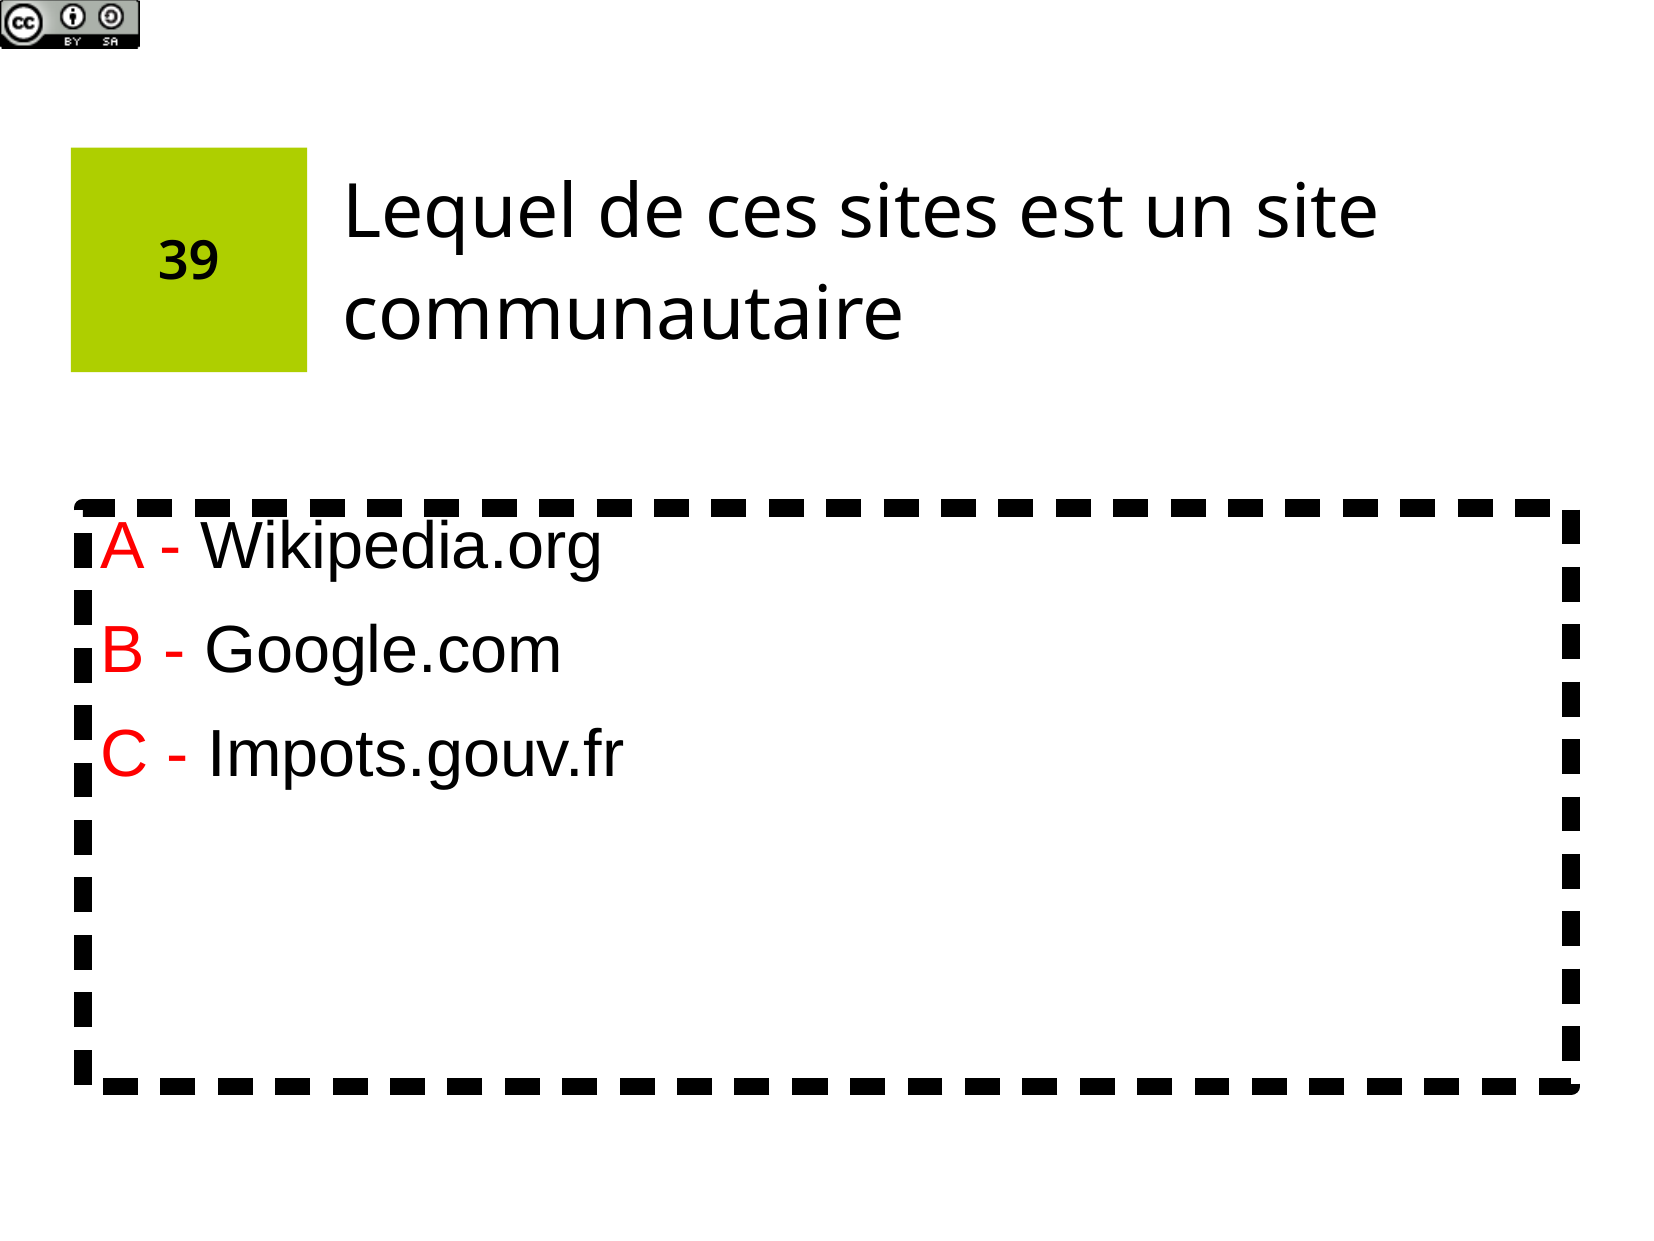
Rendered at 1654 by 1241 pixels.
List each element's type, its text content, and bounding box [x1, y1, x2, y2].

list Wikipedia.org Google.com Impots.gouv.fr [82, 507, 1571, 1087]
picture [0, 0, 140, 49]
title Lequel de ces sites est un site communautaire [342, 59, 1571, 461]
